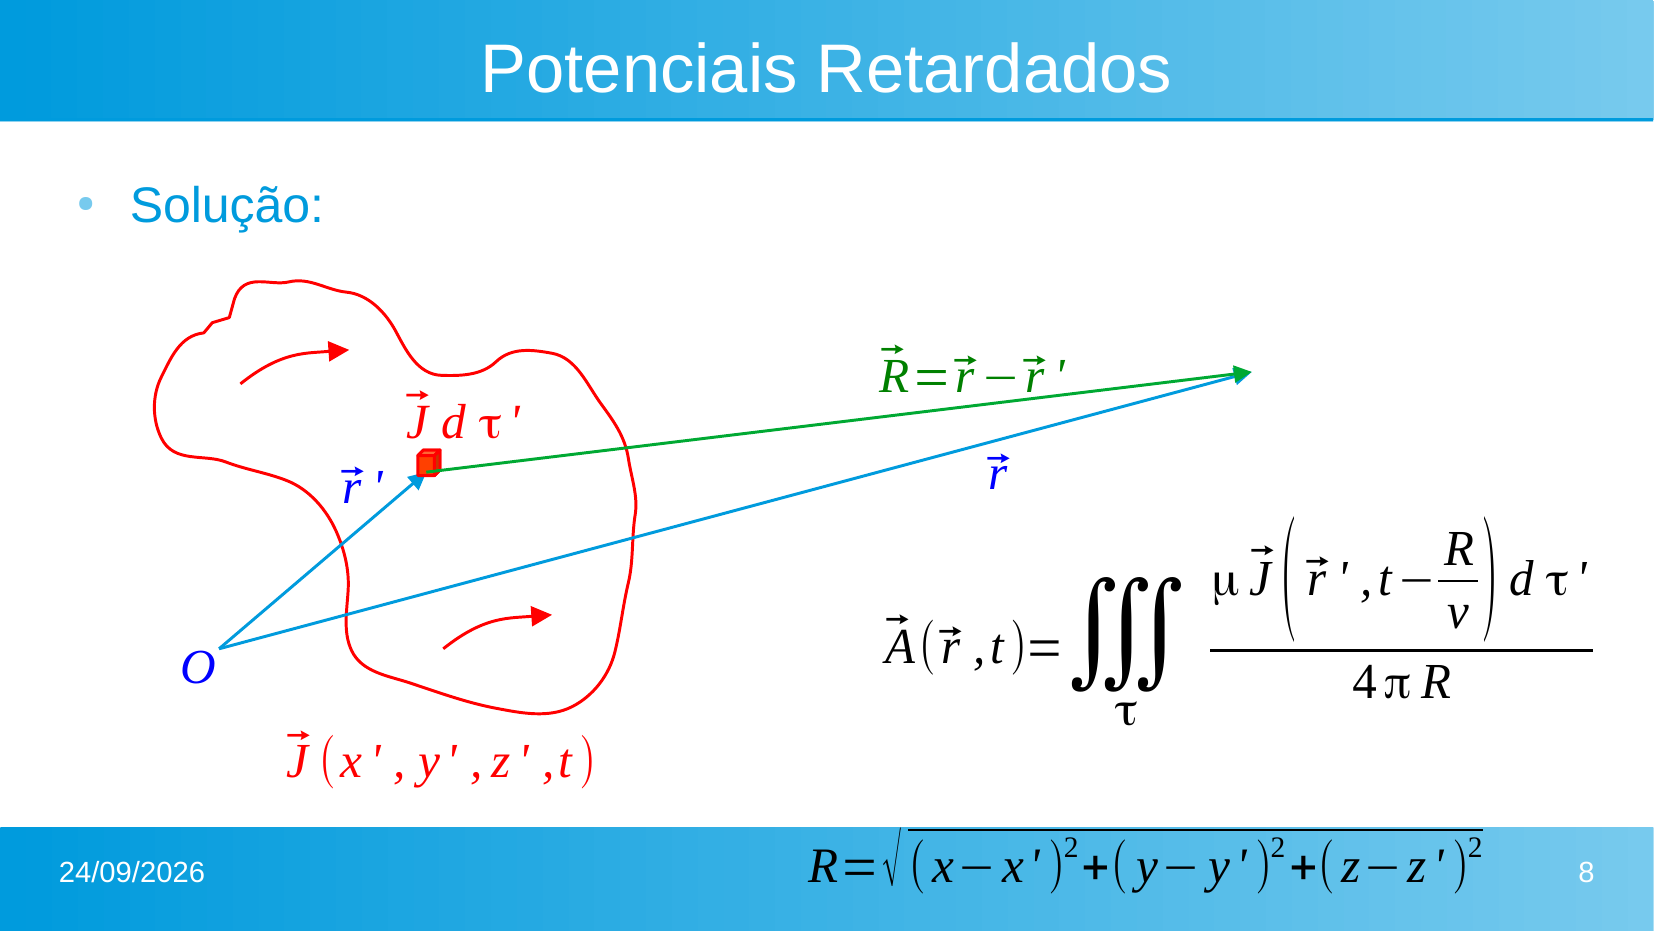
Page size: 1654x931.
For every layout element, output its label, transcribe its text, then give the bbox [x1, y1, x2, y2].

list Solução: [1173, 378, 1219, 384]
chart [798, 826, 1489, 897]
title Potenciais Retardados [59, 29, 1595, 108]
list Solução: [161, 283, 585, 384]
list Solução: [59, 177, 1595, 384]
chart [870, 342, 1075, 404]
chart [395, 388, 531, 450]
chart [978, 446, 1019, 501]
chart [275, 728, 602, 792]
chart [174, 640, 224, 695]
chart [1011, 396, 1075, 404]
chart [333, 460, 394, 515]
text_box [417, 450, 441, 476]
chart [874, 514, 1603, 729]
